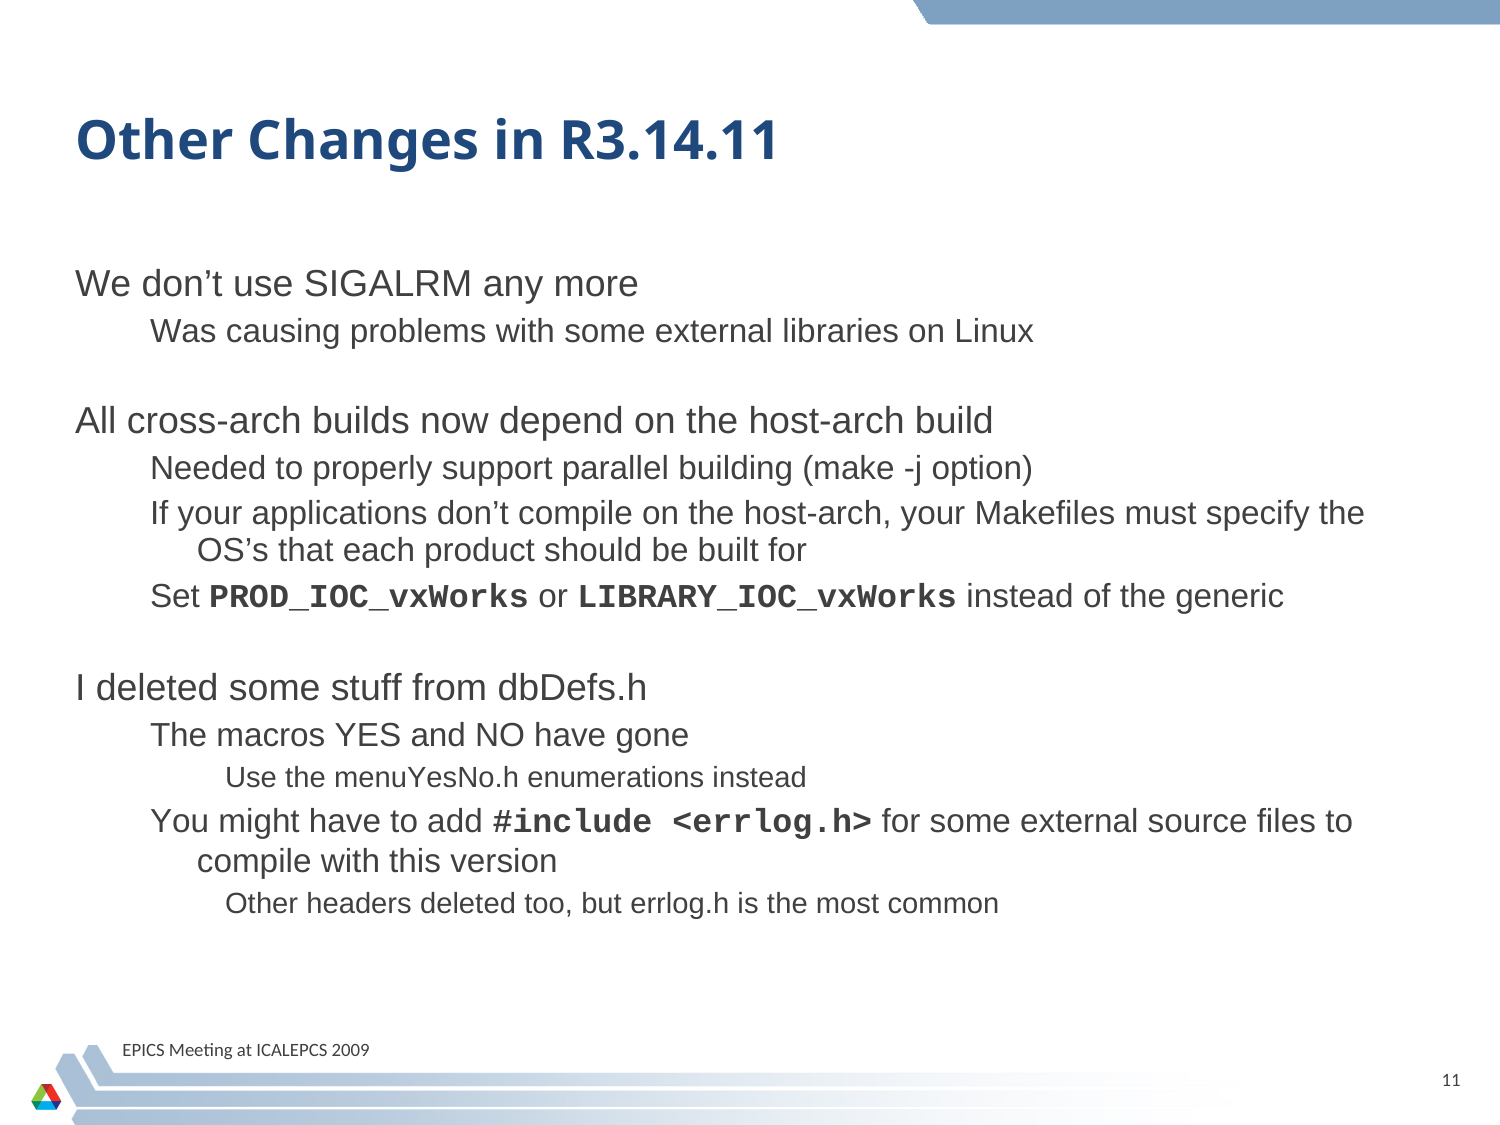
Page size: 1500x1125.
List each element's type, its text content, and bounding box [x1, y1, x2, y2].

picture [0, 1037, 1500, 1125]
picture [0, 0, 1500, 26]
list We don’t use SIGALRM any more Was causing problems with some external libraries on Linux All cross-arch builds now depend on the host-arch build Needed to properly support parallel building (make -j option) If your applications don’t compile on the host-arch, your Makefiles must specify the OS’s that each product should be built for Set PROD_IOC_vxWorks or LIBRARY_IOC_vxWorks instead of the generic I deleted some stuff from dbDefs.h The macros YES and NO have gone Use the menuYesNo.h enumerations instead You might have to add #include <errlog.h> for some external source files to compile with this version Other headers deleted too, but errlog.h is the most common [75, 262, 1426, 1006]
title Other Changes in R3.14.11 [75, 45, 1426, 233]
